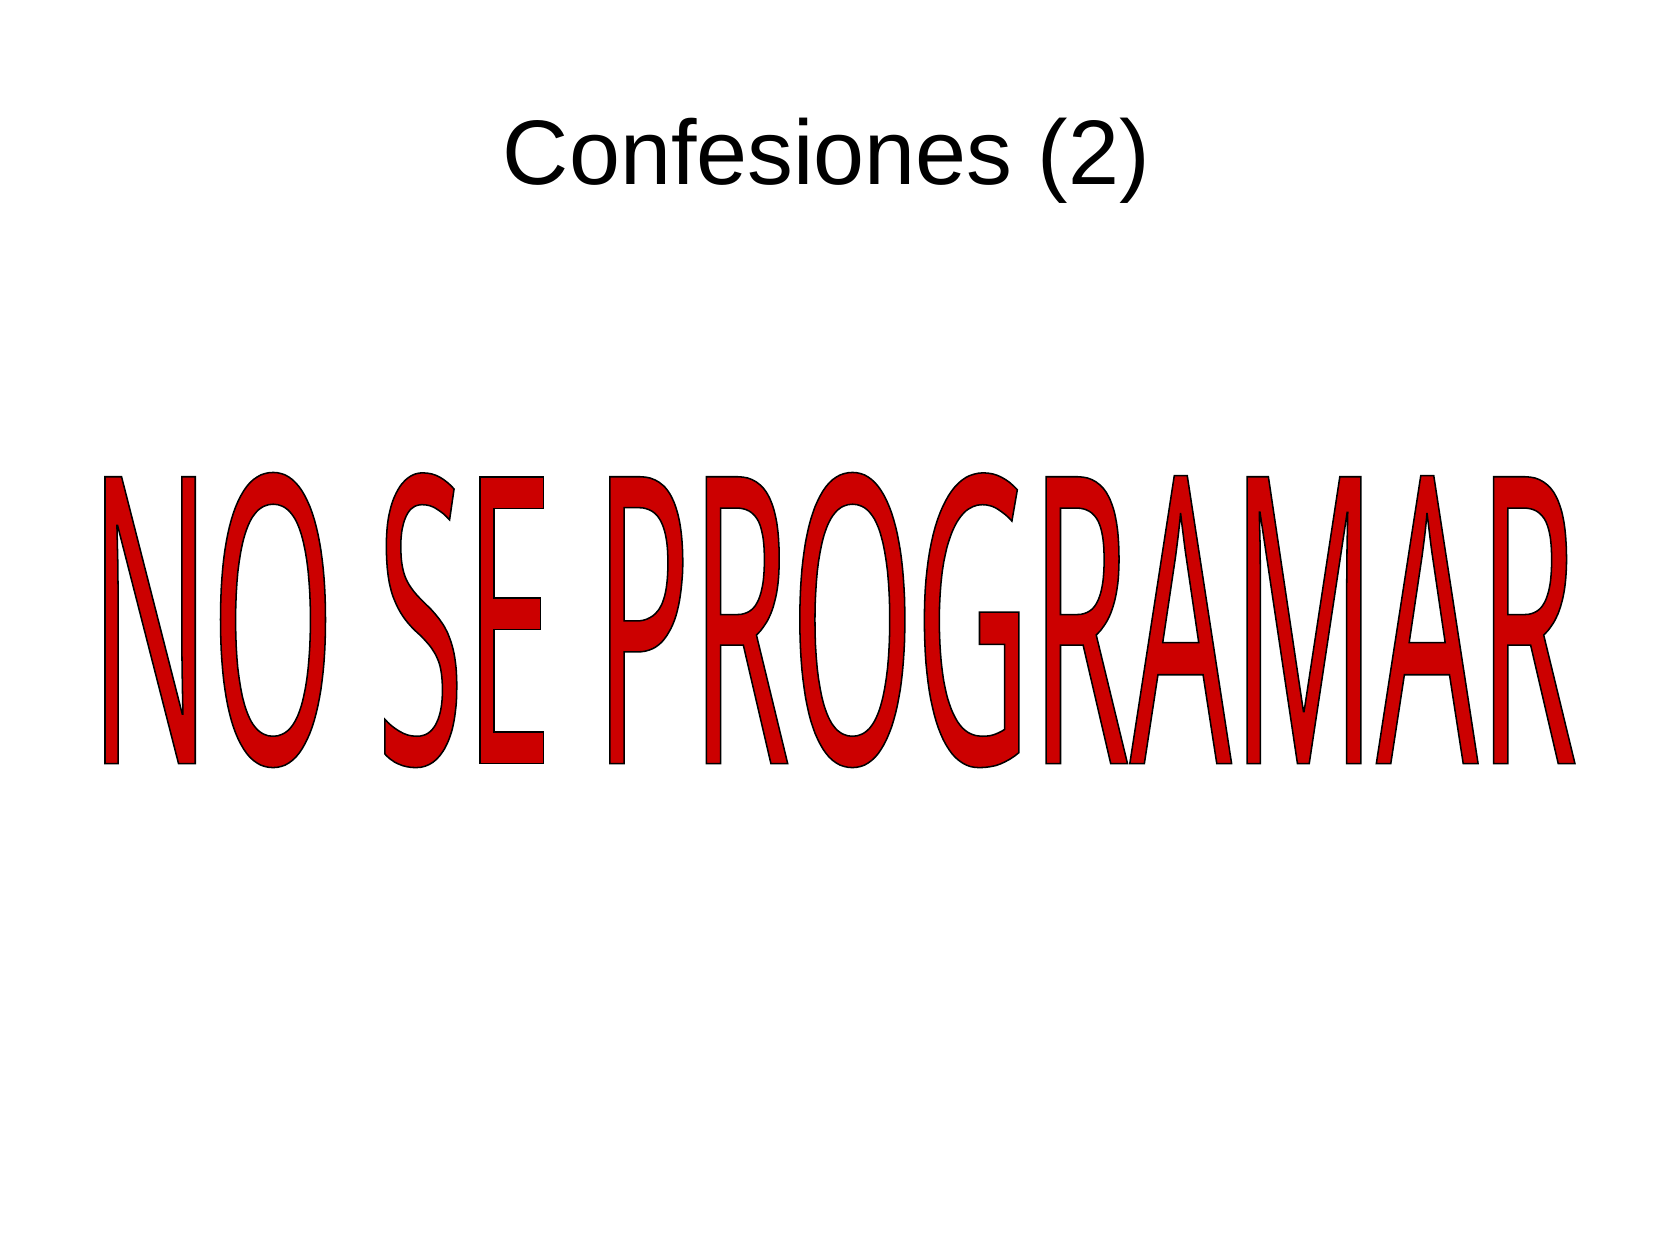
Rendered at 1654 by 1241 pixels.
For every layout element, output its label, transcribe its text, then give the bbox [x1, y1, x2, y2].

text_box NO SE PROGRAMAR [220, 472, 326, 768]
text_box NO SE PROGRAMAR [1376, 475, 1479, 764]
text_box NO SE PROGRAMAR [799, 472, 905, 768]
text_box NO SE PROGRAMAR [1046, 476, 1128, 764]
text_box NO SE PROGRAMAR [924, 472, 1019, 768]
text_box NO SE PROGRAMAR [479, 476, 544, 764]
text_box NO SE PROGRAMAR [384, 472, 457, 768]
text_box NO SE PROGRAMAR [1247, 476, 1361, 764]
text_box NO SE PROGRAMAR [105, 476, 196, 764]
text_box NO SE PROGRAMAR [706, 476, 788, 764]
text_box NO SE PROGRAMAR [1493, 476, 1575, 764]
text_box NO SE PROGRAMAR [1129, 475, 1232, 764]
title Confesiones (2) [82, 49, 1571, 257]
text_box NO SE PROGRAMAR [609, 476, 683, 764]
